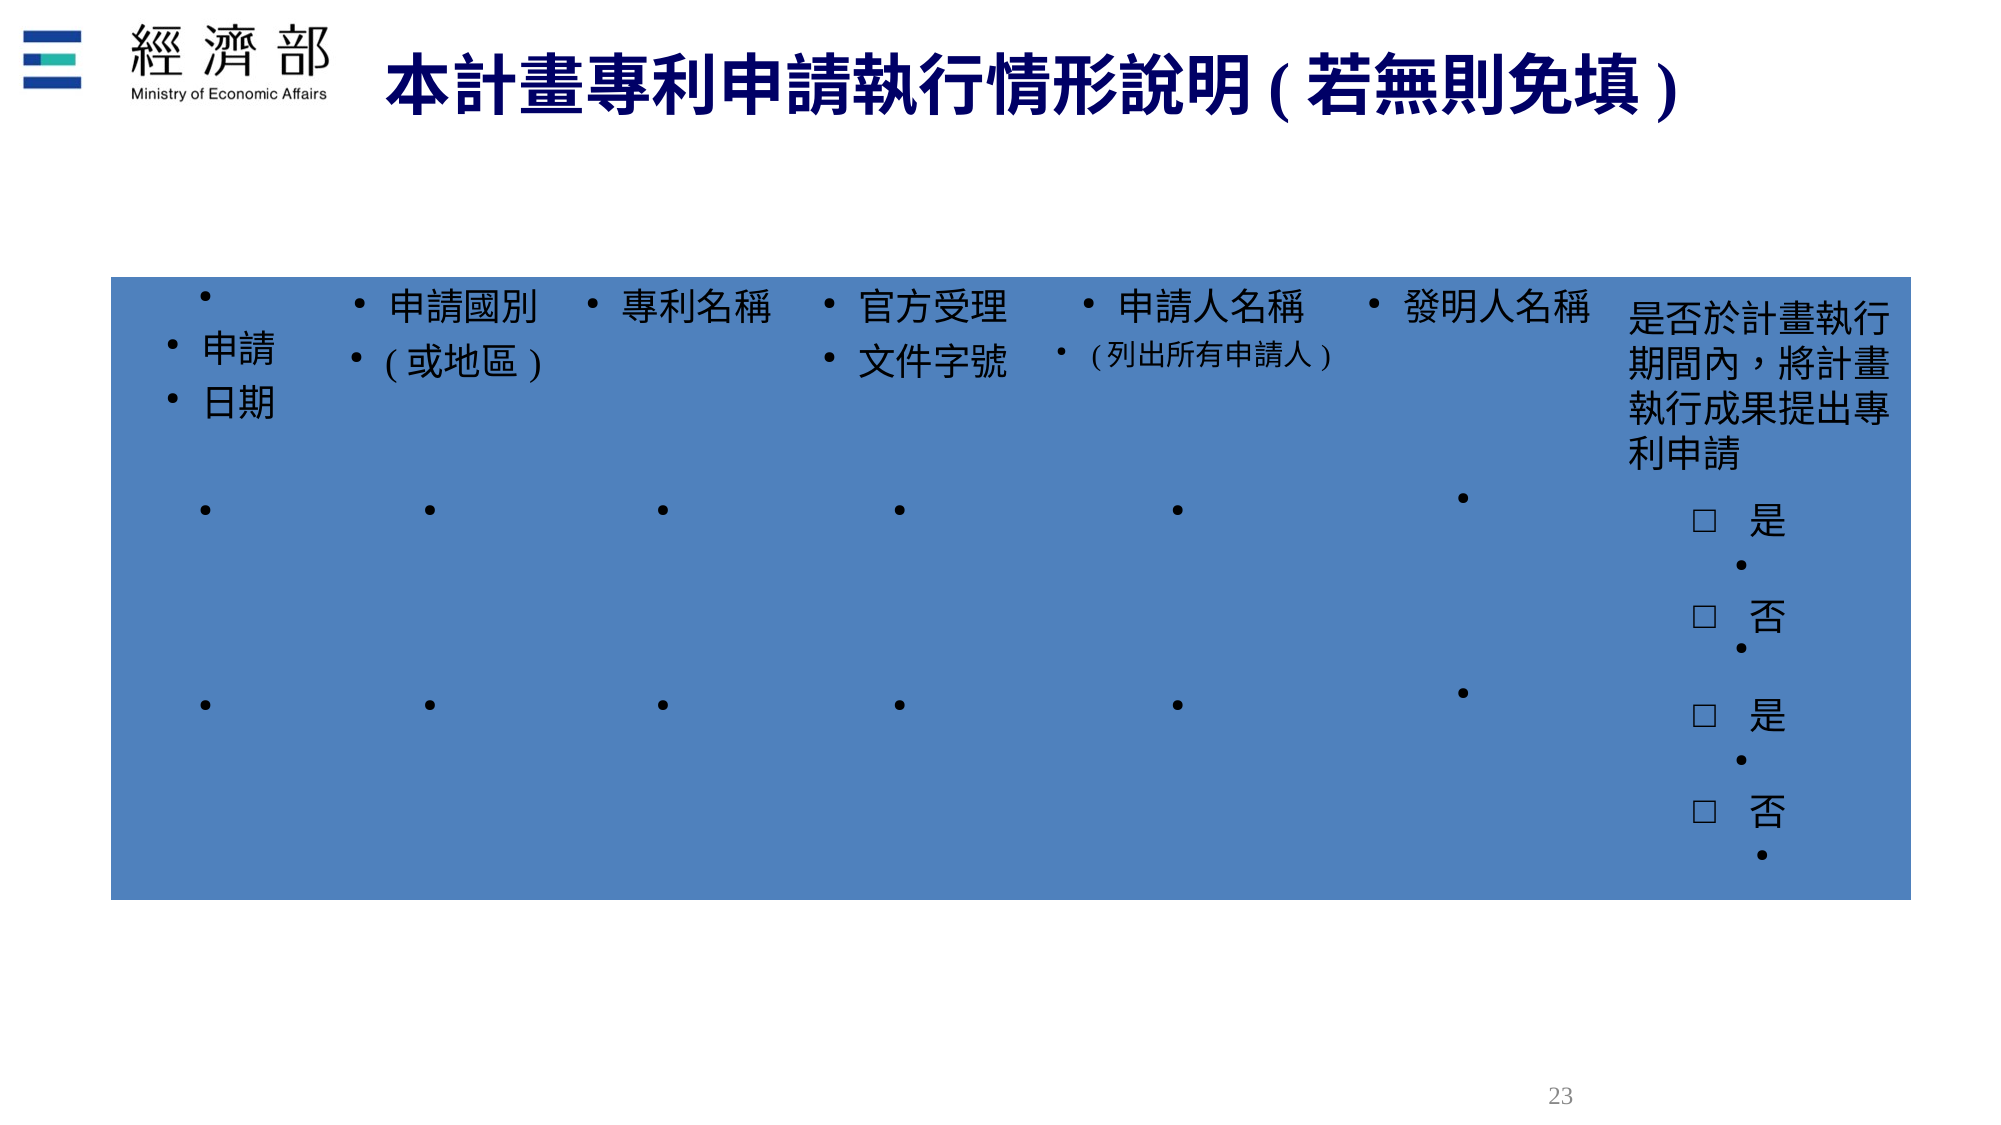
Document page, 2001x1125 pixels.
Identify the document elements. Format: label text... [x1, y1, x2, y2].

table_header 專利名稱 [560, 277, 798, 491]
table_header 申請國別 (或地區) [332, 277, 560, 491]
table_header 申請 日期 [111, 277, 332, 491]
table_header 官方受理 文件字號 [798, 277, 1033, 491]
table_cell [1355, 686, 1604, 900]
table_cell [560, 686, 798, 900]
table_cell [1033, 686, 1355, 900]
table_cell [332, 686, 560, 900]
table_cell [1355, 491, 1604, 686]
table_header [1604, 277, 1911, 491]
table_cell [332, 491, 560, 686]
table_cell [1033, 491, 1355, 686]
table_cell [111, 686, 332, 900]
text_box 本計畫專利申請執行情形說明(若無則免填) [131, 23, 1932, 143]
table_cell 是 否 [1604, 686, 1911, 900]
table_cell [111, 491, 332, 686]
table_header 發明人名稱 [1355, 277, 1604, 491]
table_cell [798, 686, 1033, 900]
table_cell 是 否 [1604, 491, 1911, 686]
text_box 22 [1533, 1065, 2000, 1125]
text_box 是否於計畫執行期間內，將計畫執行成果提出專利申請 [1613, 288, 1921, 483]
table_header 申請人名稱 (列出所有申請人) [1033, 277, 1355, 491]
table_cell [560, 491, 798, 686]
table_cell [798, 491, 1033, 686]
